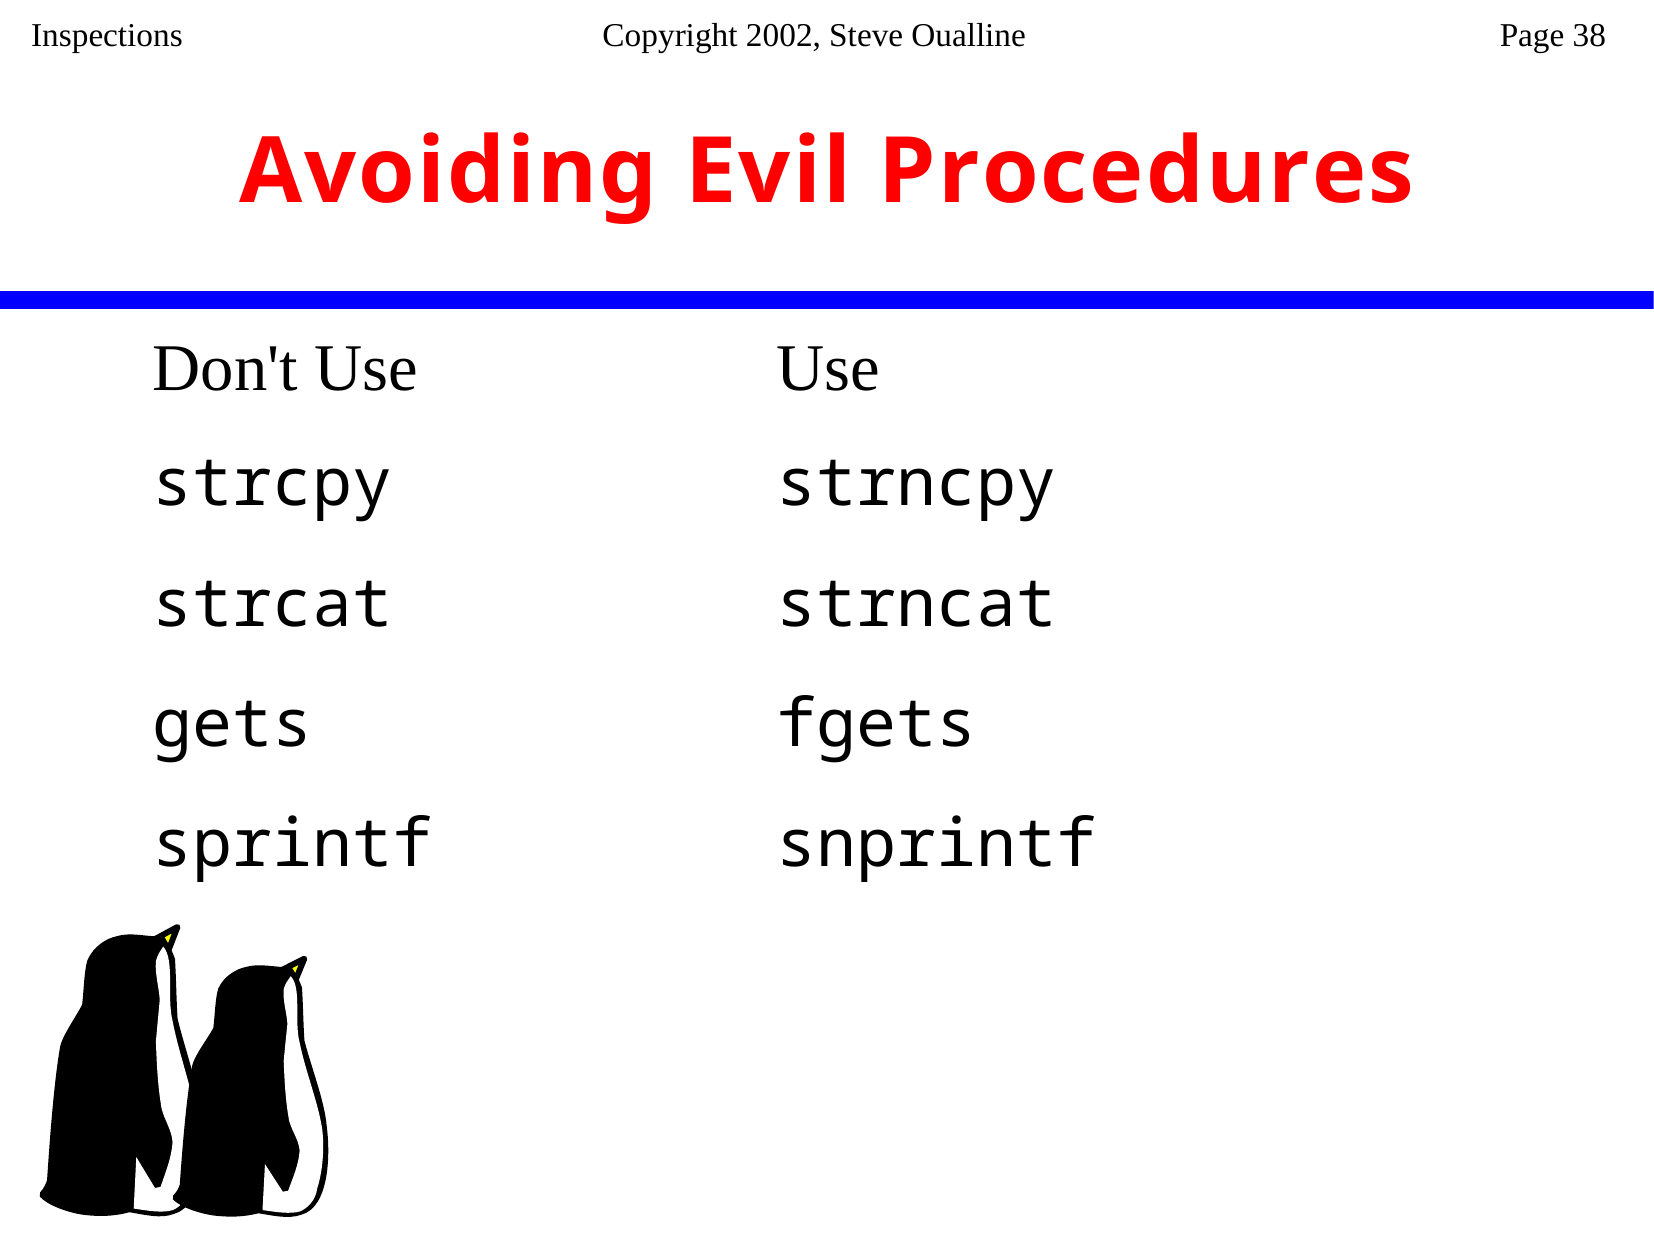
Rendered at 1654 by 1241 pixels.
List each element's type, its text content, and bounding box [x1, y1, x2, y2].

list Don't Use Use strcpy strncpy strcat strncat gets fgets sprintf snprintf [140, 331, 1553, 860]
title Avoiding Evil Procedures [121, 66, 1534, 269]
